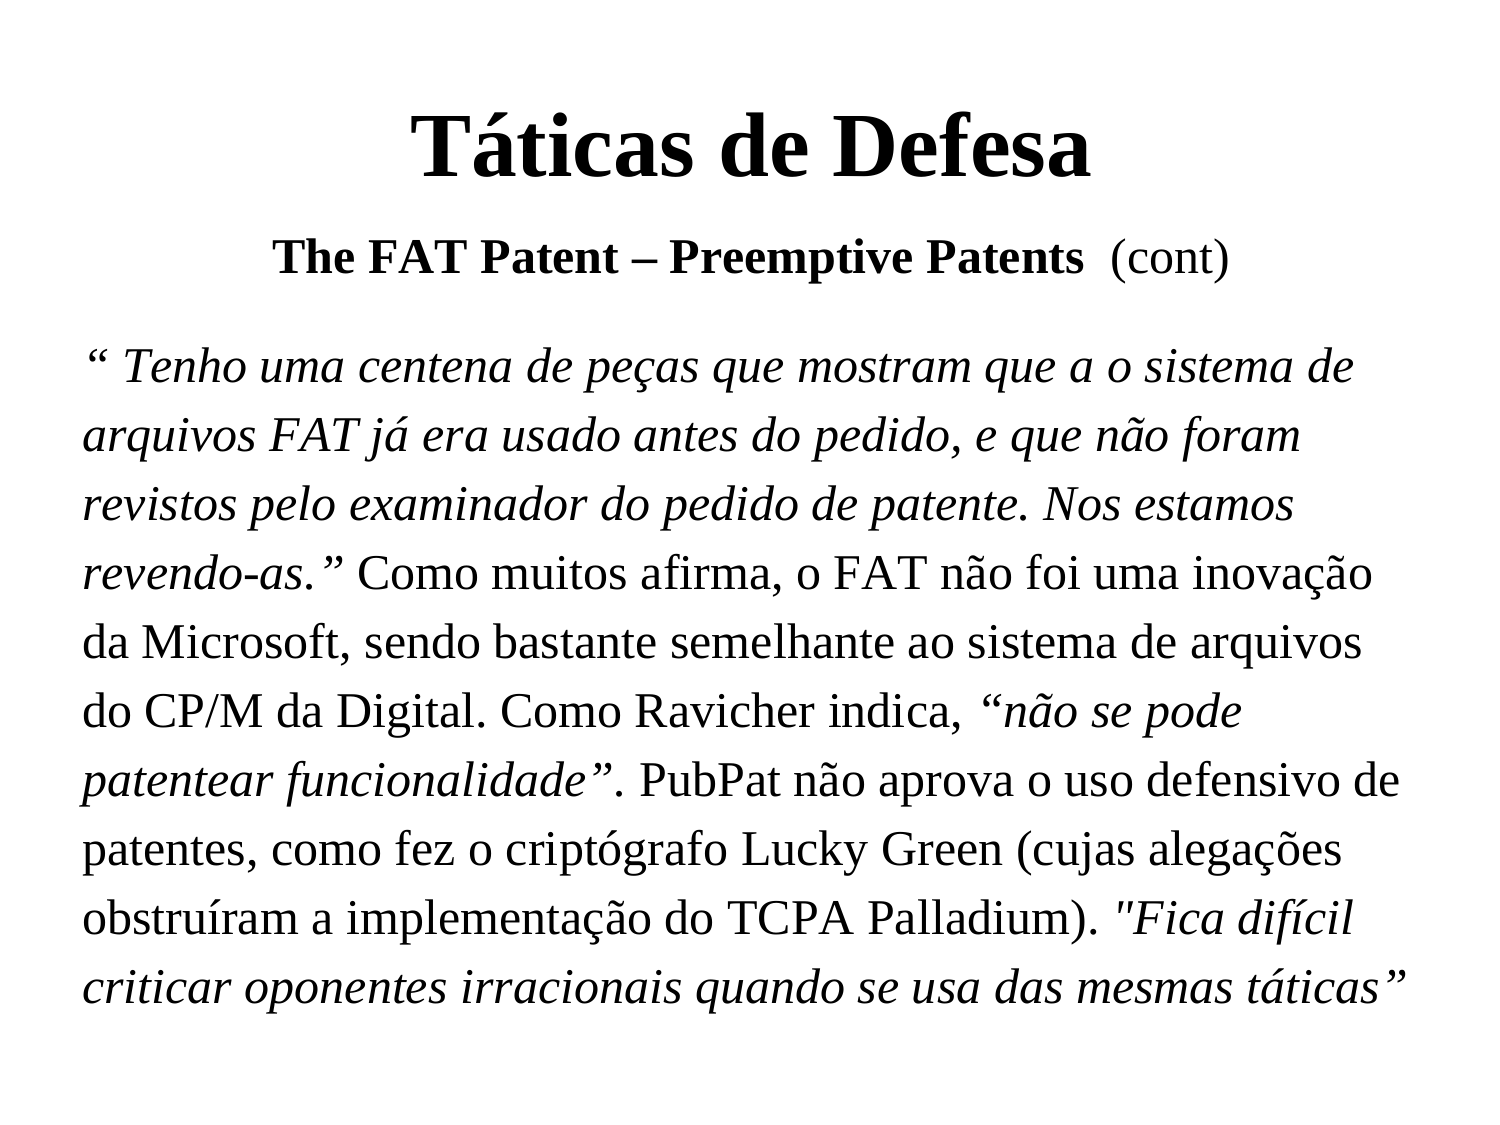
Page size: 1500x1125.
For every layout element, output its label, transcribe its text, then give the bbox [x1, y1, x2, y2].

text_box The FAT Patent – Preemptive Patents (cont) “ Tenho uma centena de peças que mostram que a o sistema de arquivos FAT já era usado antes do pedido, e que não foram revistos pelo examinador do pedido de patente. Nos estamos revendo-as.” Como muitos afirma, o FAT não foi uma inovação da Microsoft, sendo bastante semelhante ao sistema de arquivos do CP/M da Digital. Como Ravicher indica, “não se pode patentear funcionalidade”. PubPat não aprova o uso defensivo de patentes, como fez o criptógrafo Lucky Green (cujas alegações obstruíram a implementação do TCPA Palladium). "Fica difícil criticar oponentes irracionais quando se usa das mesmas táticas” [82, 229, 1421, 1032]
title Táticas de Defesa [87, 62, 1416, 223]
